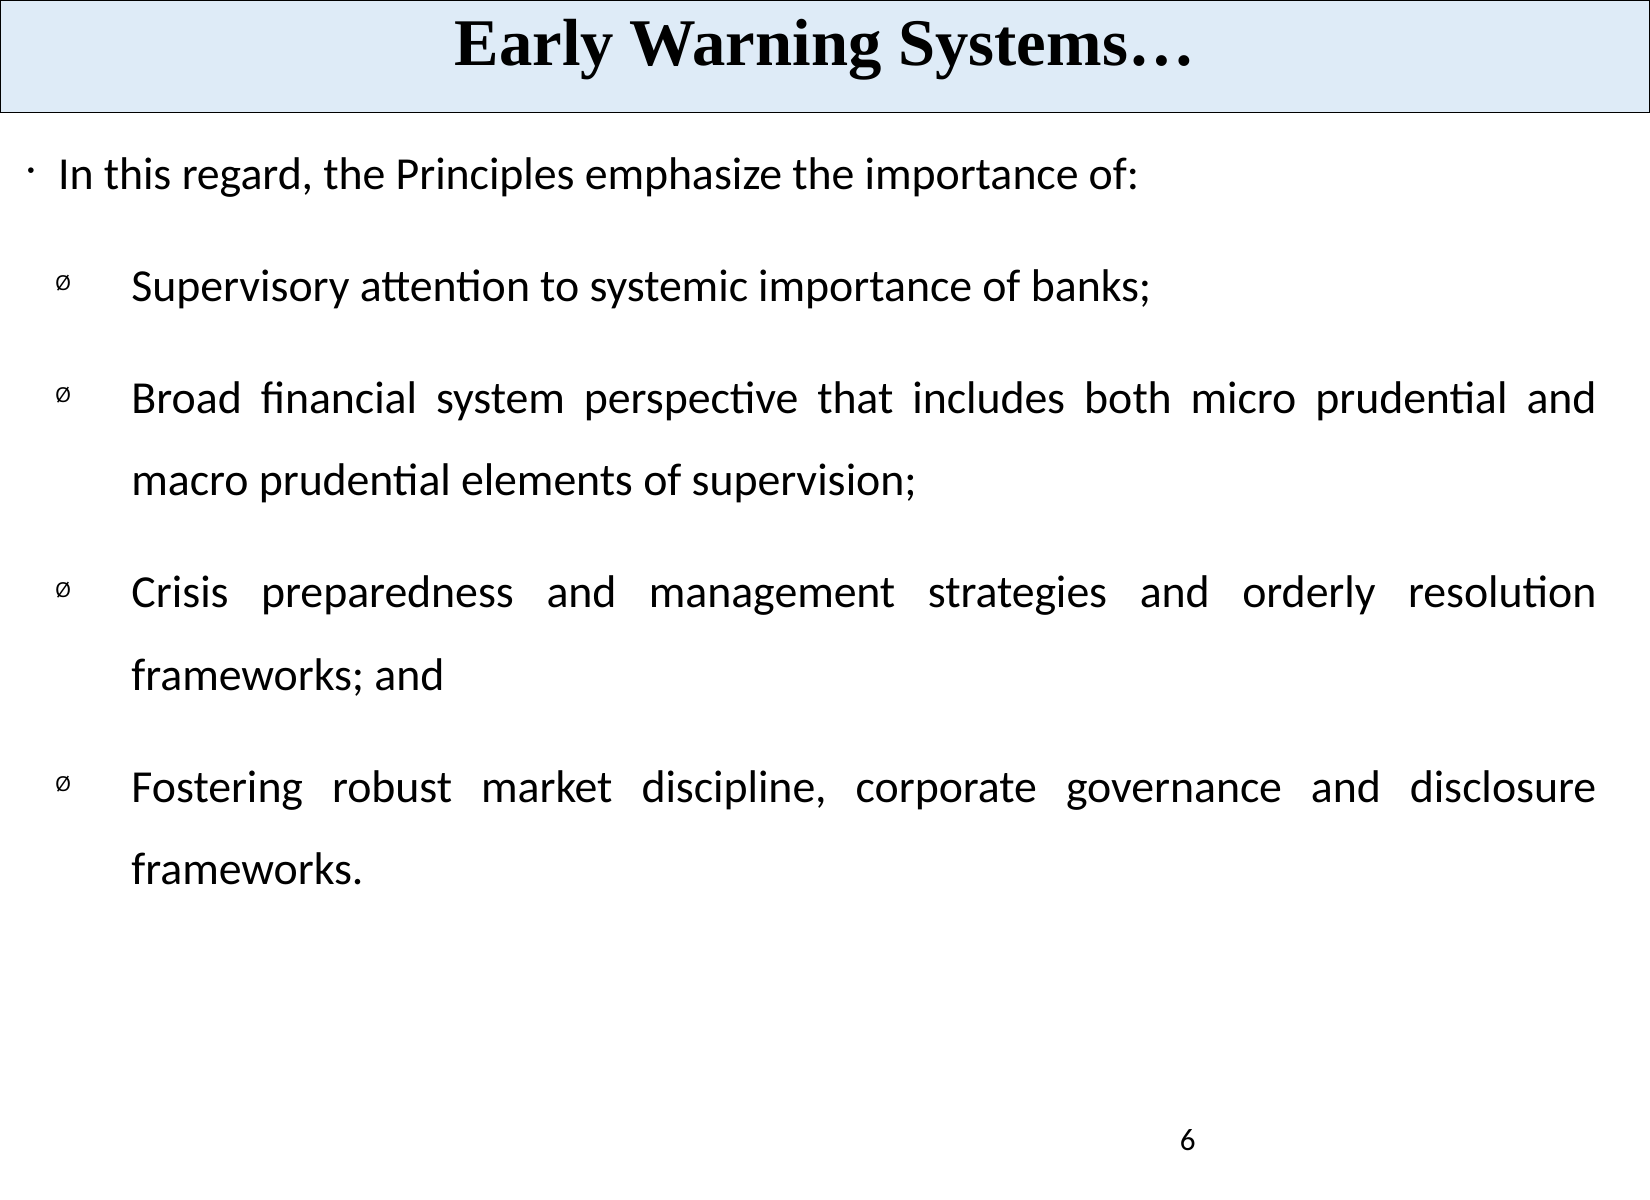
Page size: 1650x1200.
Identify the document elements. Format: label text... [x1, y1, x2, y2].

slide_number <numéro> [1165, 1112, 1537, 1177]
list In this regard, the Principles emphasize the importance of: Supervisory attention to systemic importance of banks; Broad financial system perspective that includes both micro prudential and macro prudential elements of supervision; Crisis preparedness and management strategies and orderly resolution frameworks; and Fostering robust market discipline, corporate governance and disclosure frameworks. [12, 108, 1613, 1177]
title Early Warning Systems… [0, 0, 1650, 113]
